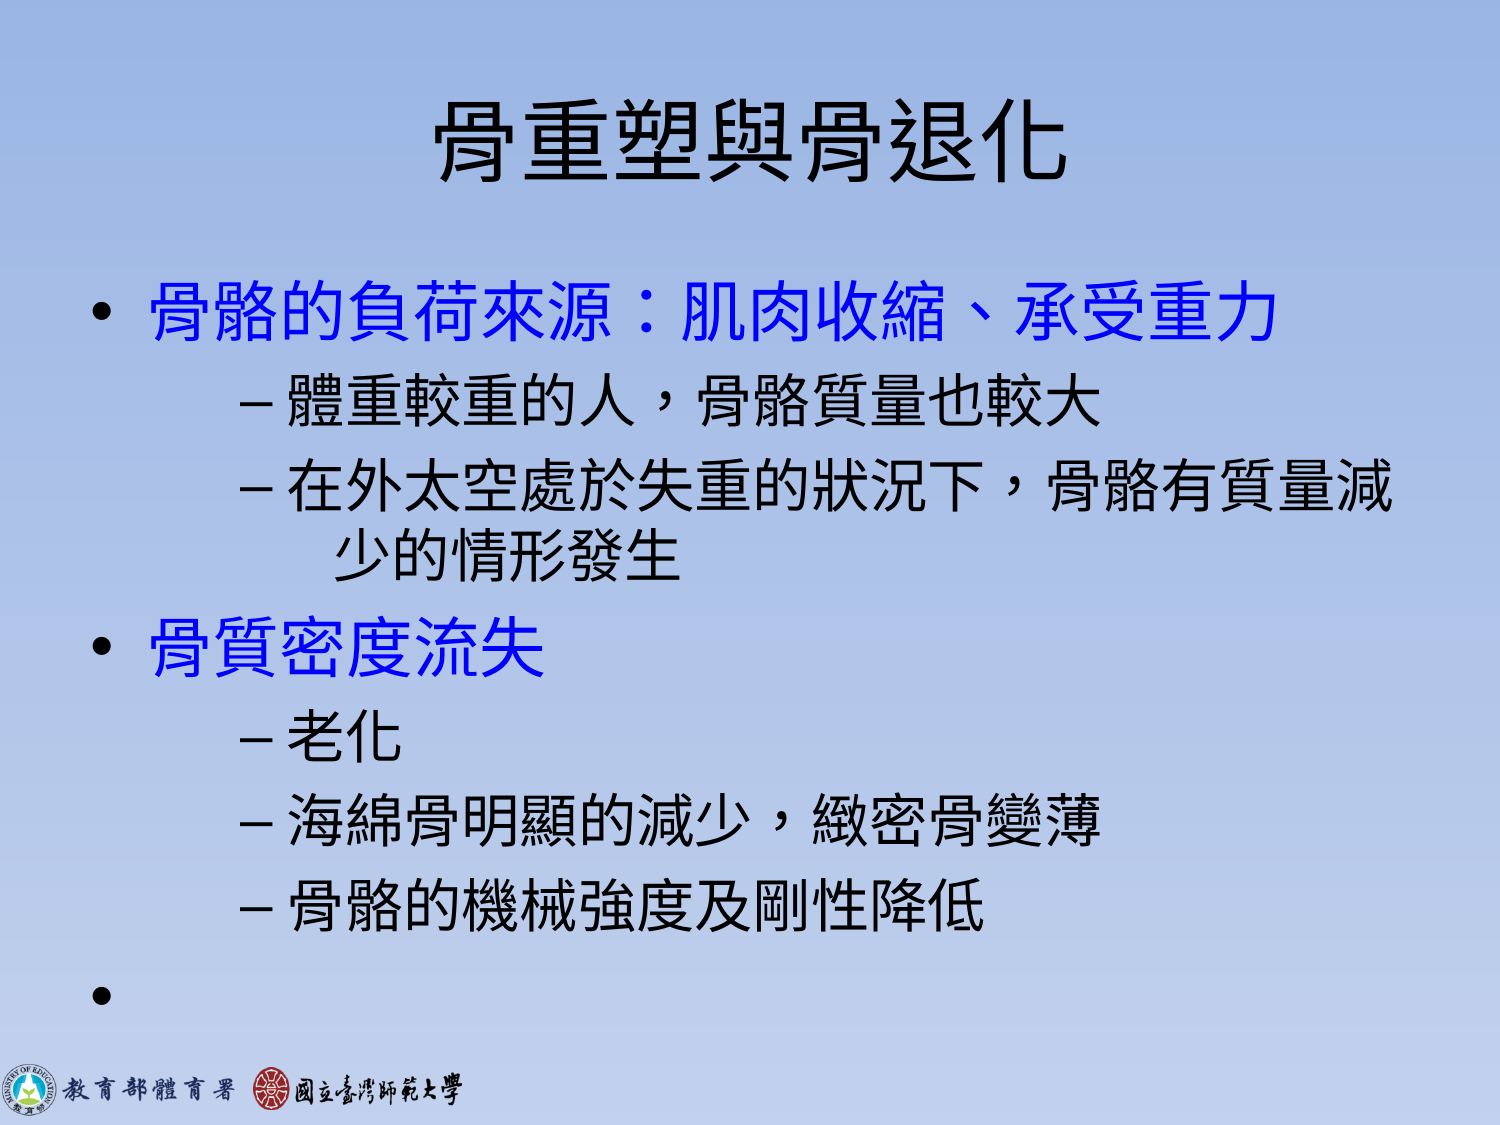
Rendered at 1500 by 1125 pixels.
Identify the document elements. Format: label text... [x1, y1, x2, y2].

title 骨重塑與骨退化 [75, 45, 1426, 233]
list 骨骼的負荷來源：肌肉收縮、承受重力 體重較重的人，骨骼質量也較大 在外太空處於失重的狀況下，骨骼有質量減少的情形發生 骨質密度流失 老化 海綿骨明顯的減少，緻密骨變薄 骨骼的機械強度及剛性降低 [75, 262, 1458, 1005]
